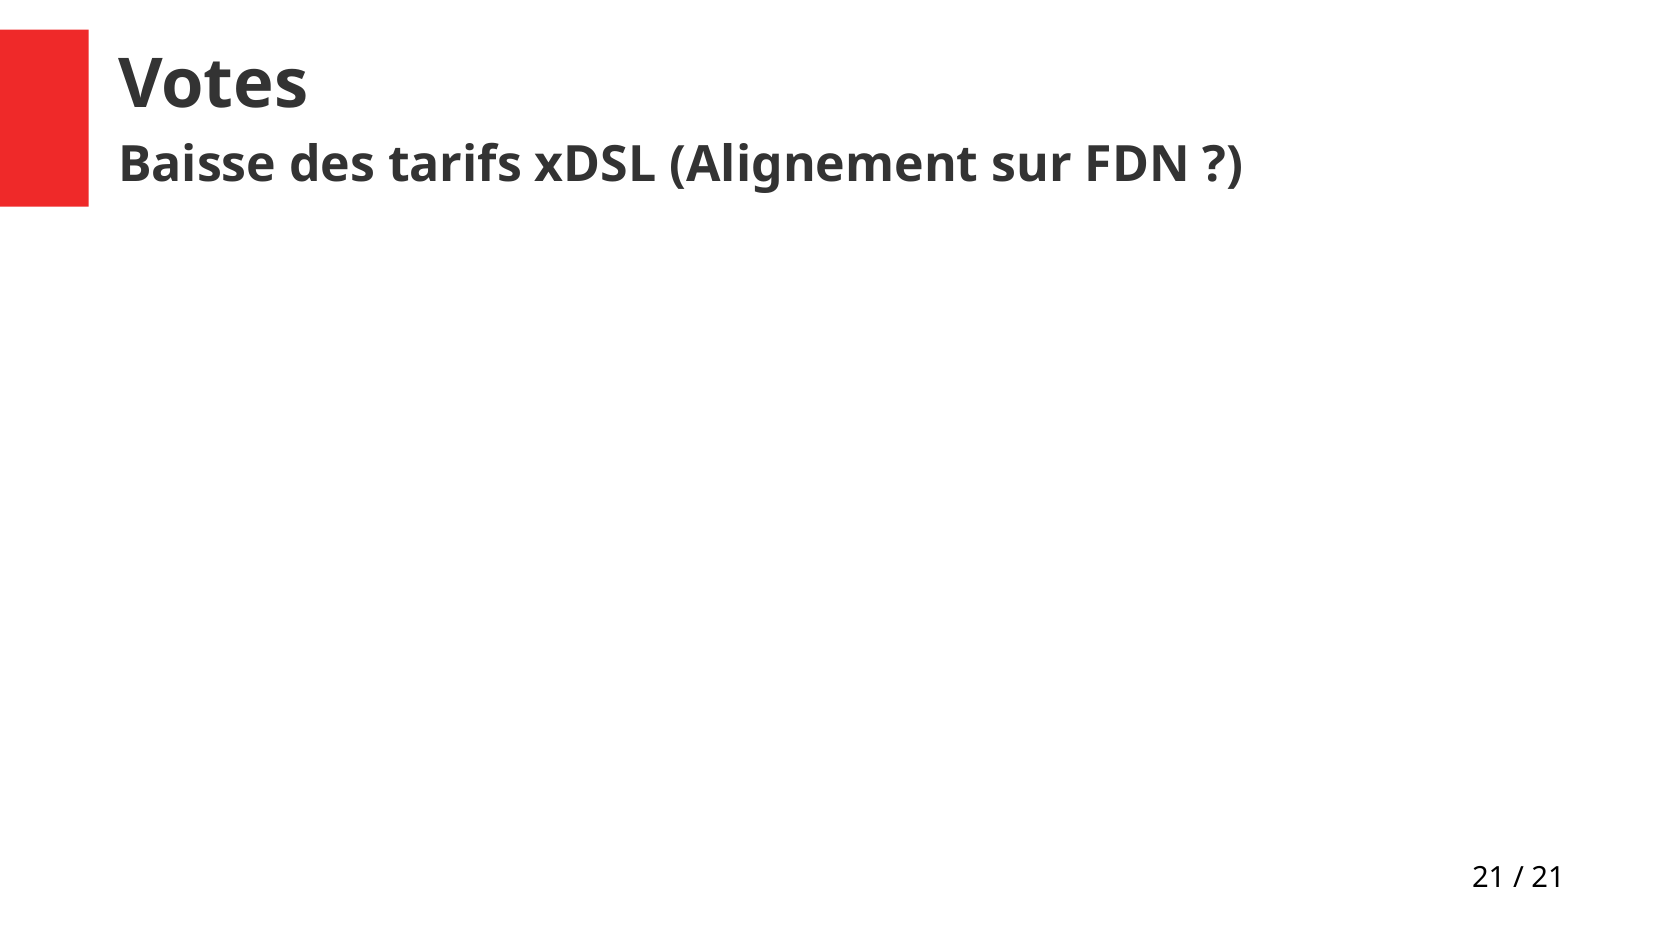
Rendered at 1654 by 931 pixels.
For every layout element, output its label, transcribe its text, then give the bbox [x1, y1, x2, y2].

title Votes Baisse des tarifs xDSL (Alignement sur FDN ?) [118, 37, 1571, 193]
